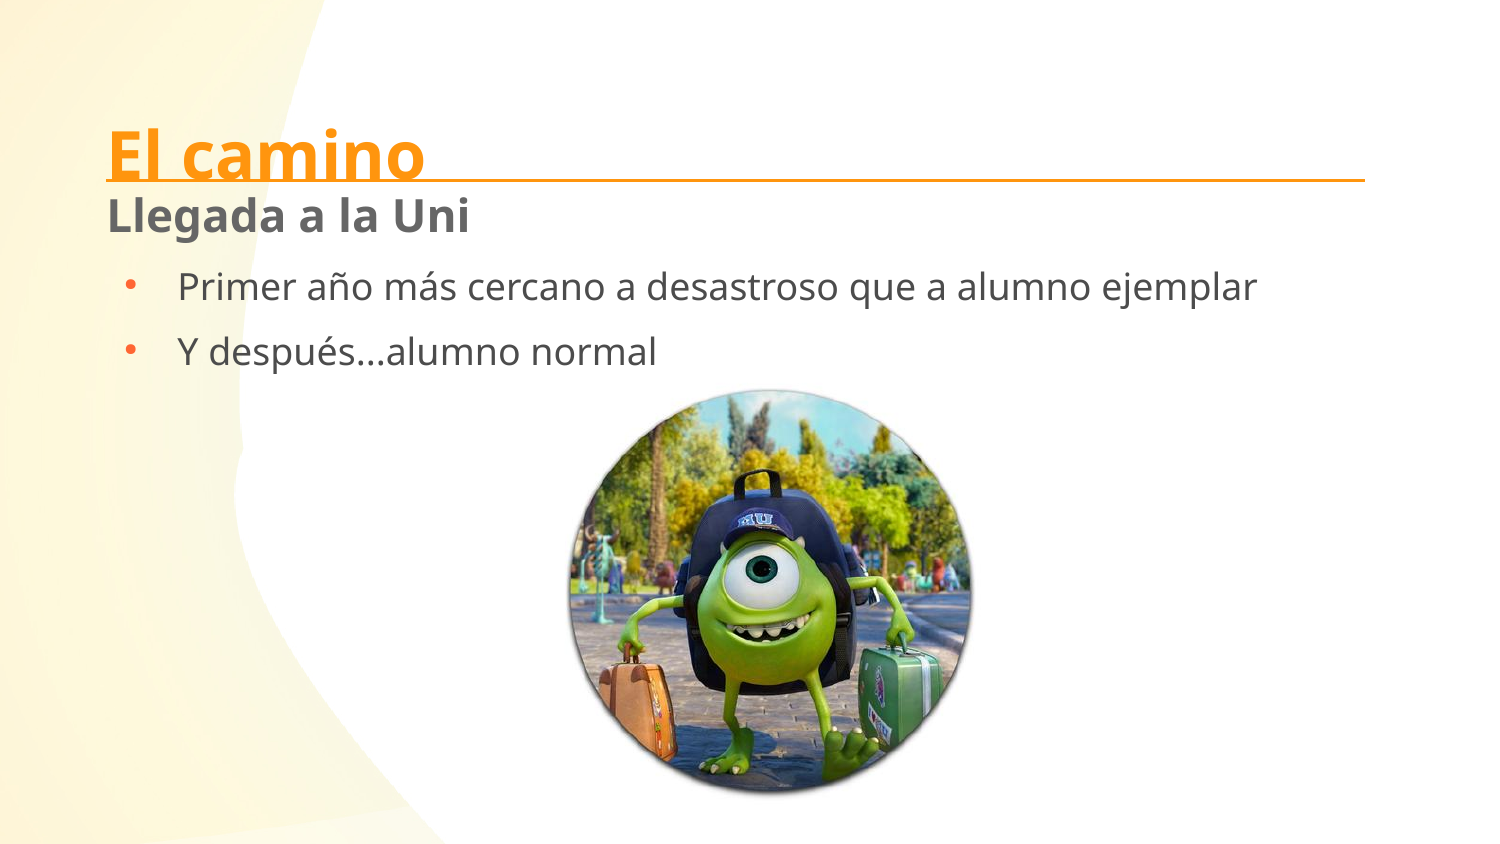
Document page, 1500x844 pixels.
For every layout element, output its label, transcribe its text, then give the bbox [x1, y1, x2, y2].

text_box Llegada a la Uni [106, 183, 717, 247]
title El camino [106, 115, 1457, 193]
list Primer año más cercano a desastroso que a alumno ejemplar Y después...alumno normal [106, 194, 1366, 766]
picture [0, 0, 1500, 844]
